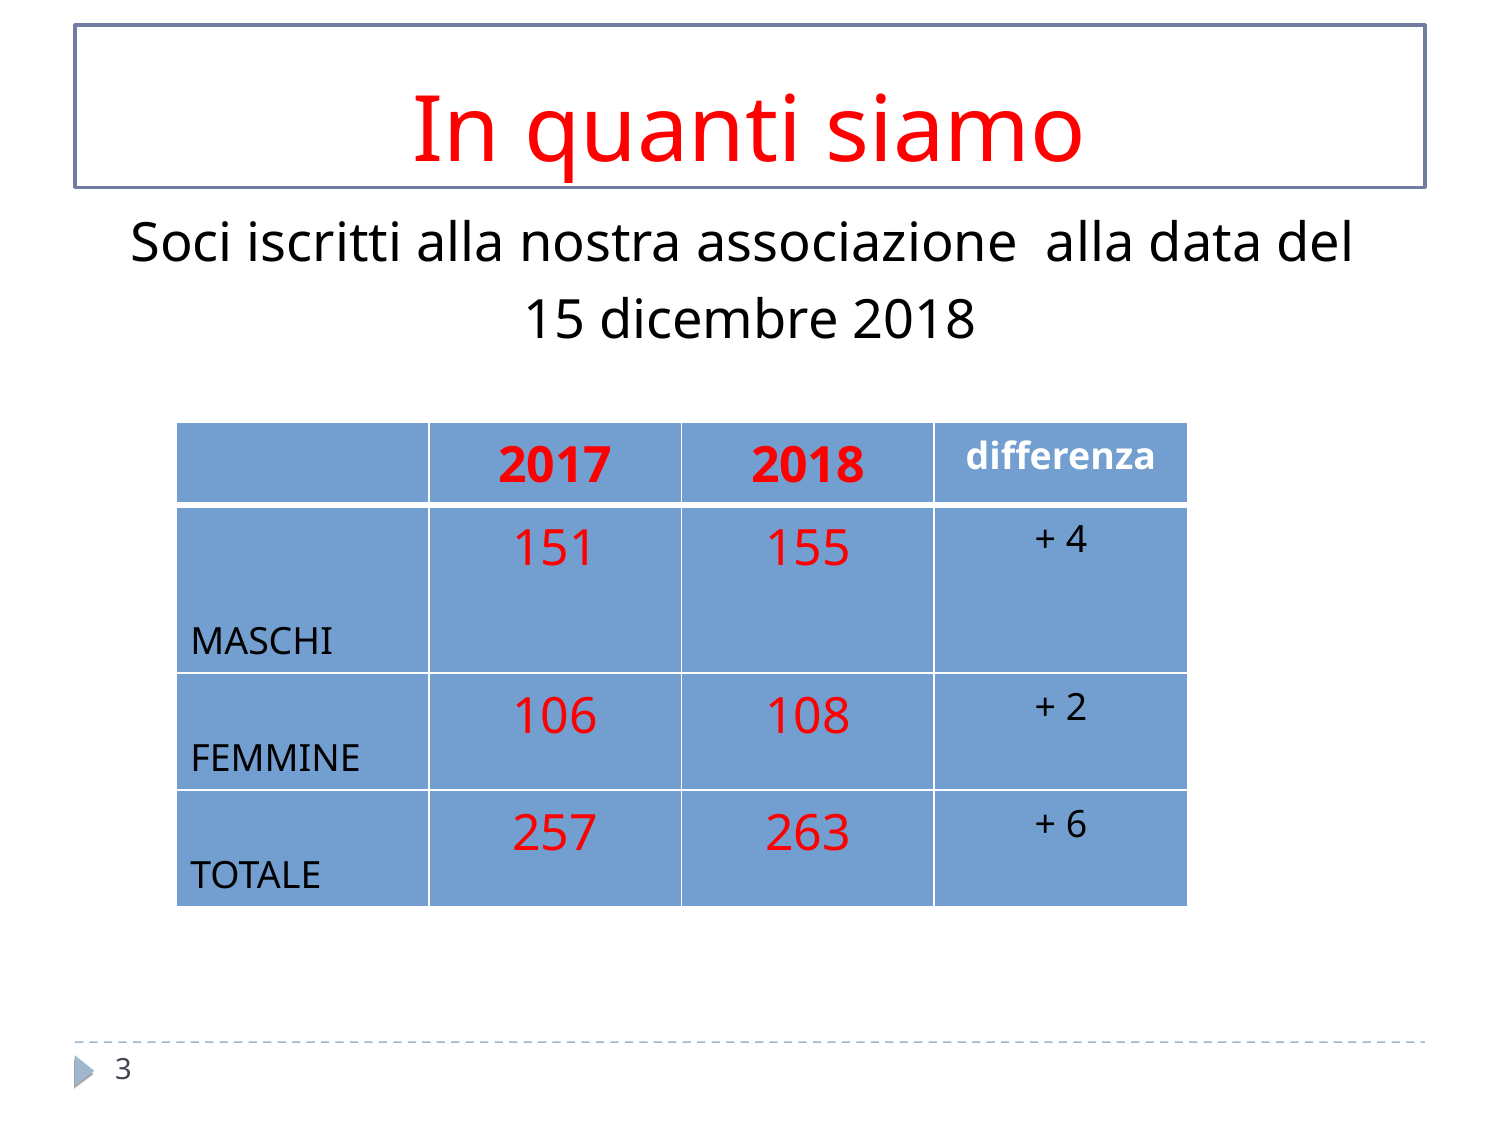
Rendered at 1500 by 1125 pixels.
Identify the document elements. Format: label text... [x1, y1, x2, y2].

title In quanti siamo [75, 24, 1425, 188]
footer [475, 1042, 1051, 1103]
table_cell TOTALE [177, 791, 428, 906]
table_header [177, 423, 428, 502]
table_cell FEMMINE [177, 674, 428, 789]
table_header differenza [935, 423, 1187, 502]
table_cell + 6 [935, 791, 1187, 906]
list Soci iscritti alla nostra associazione alla data del 15 dicembre 2018 [75, 200, 1425, 1010]
table_cell 257 [430, 791, 681, 906]
table_cell + 2 [935, 674, 1187, 789]
table_cell + 4 [935, 508, 1187, 672]
table_cell MASCHI [177, 508, 428, 672]
table_cell 263 [682, 791, 933, 906]
table_cell 155 [682, 508, 933, 672]
table_cell 106 [430, 674, 681, 789]
table_cell 151 [430, 508, 681, 672]
table_header 2018 [682, 423, 933, 502]
table_header 2017 [430, 423, 681, 502]
table_cell 108 [682, 674, 933, 789]
slide_number <numero> [100, 1042, 426, 1103]
